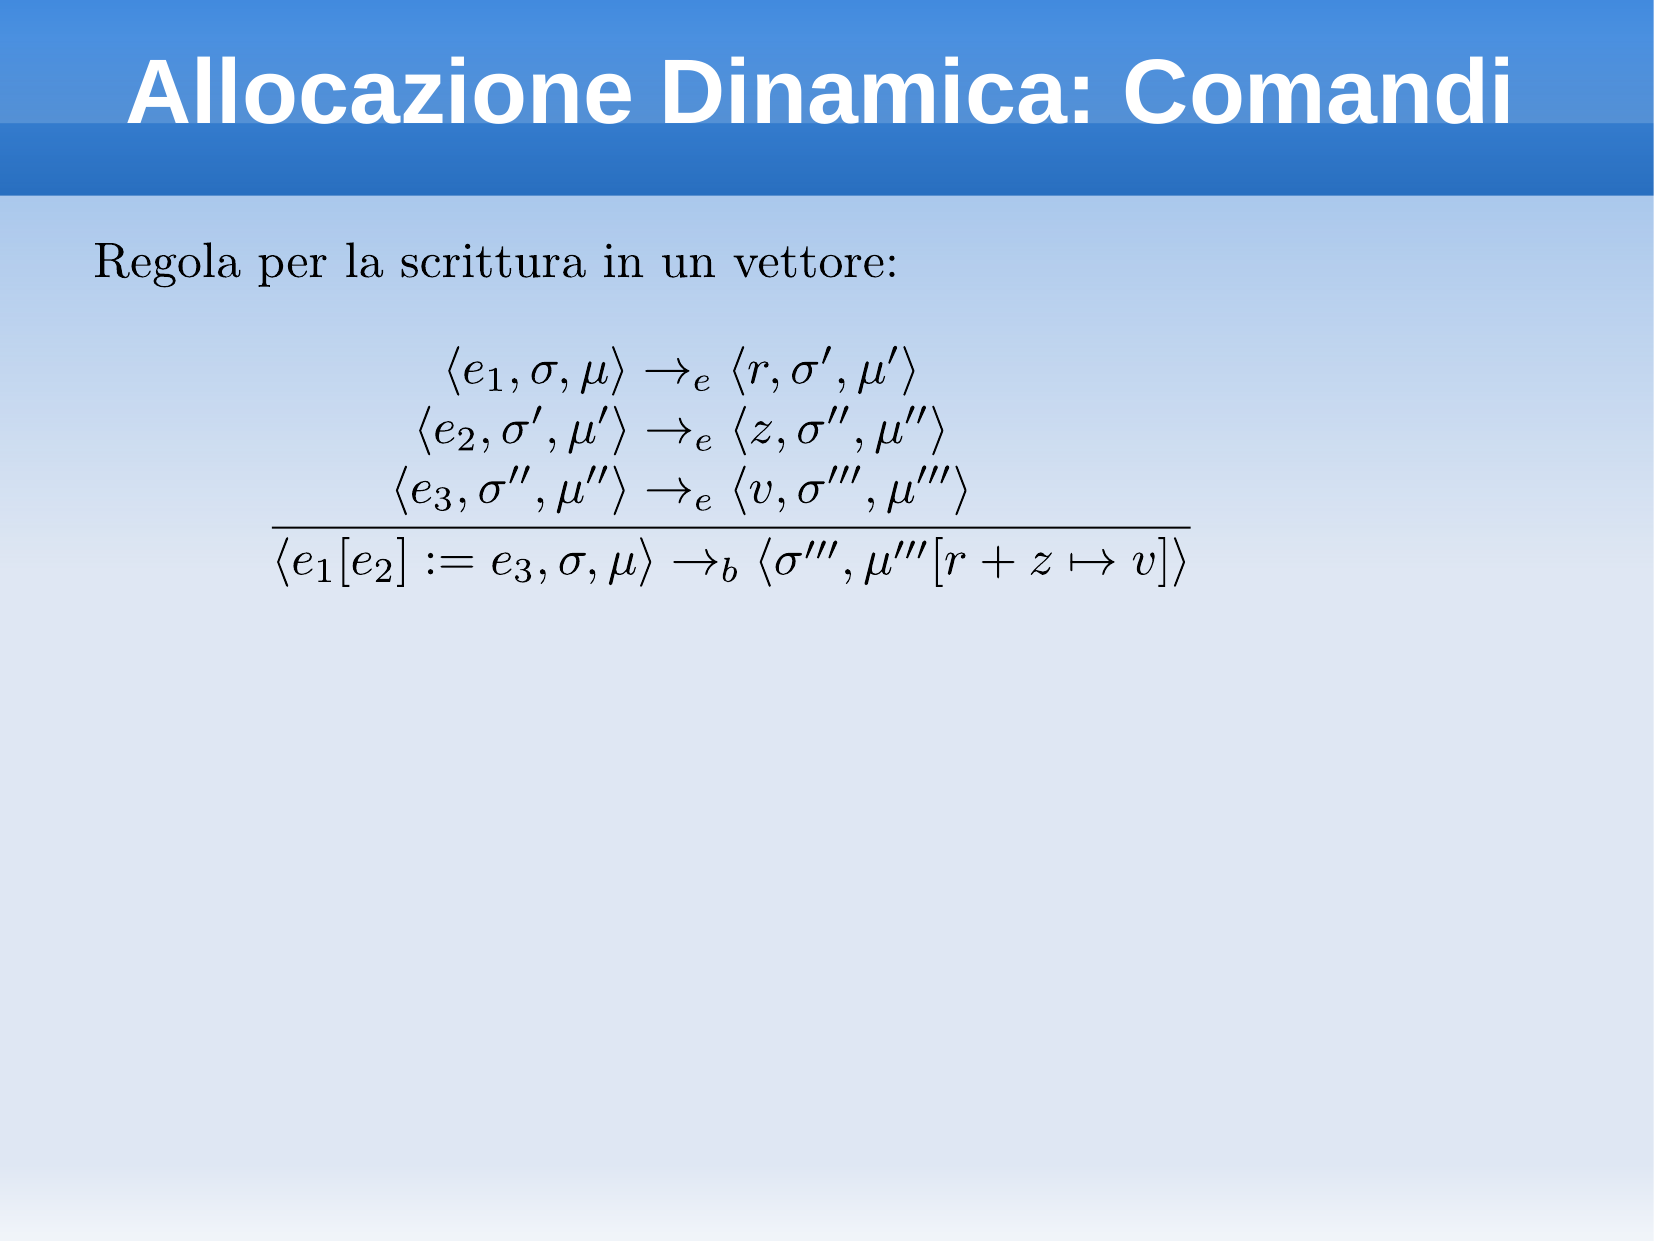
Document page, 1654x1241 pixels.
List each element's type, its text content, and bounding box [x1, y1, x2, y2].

title Allocazione Dinamica: Comandi [76, 0, 1565, 188]
picture [0, 0, 1654, 1241]
text_box [93, 242, 1191, 587]
